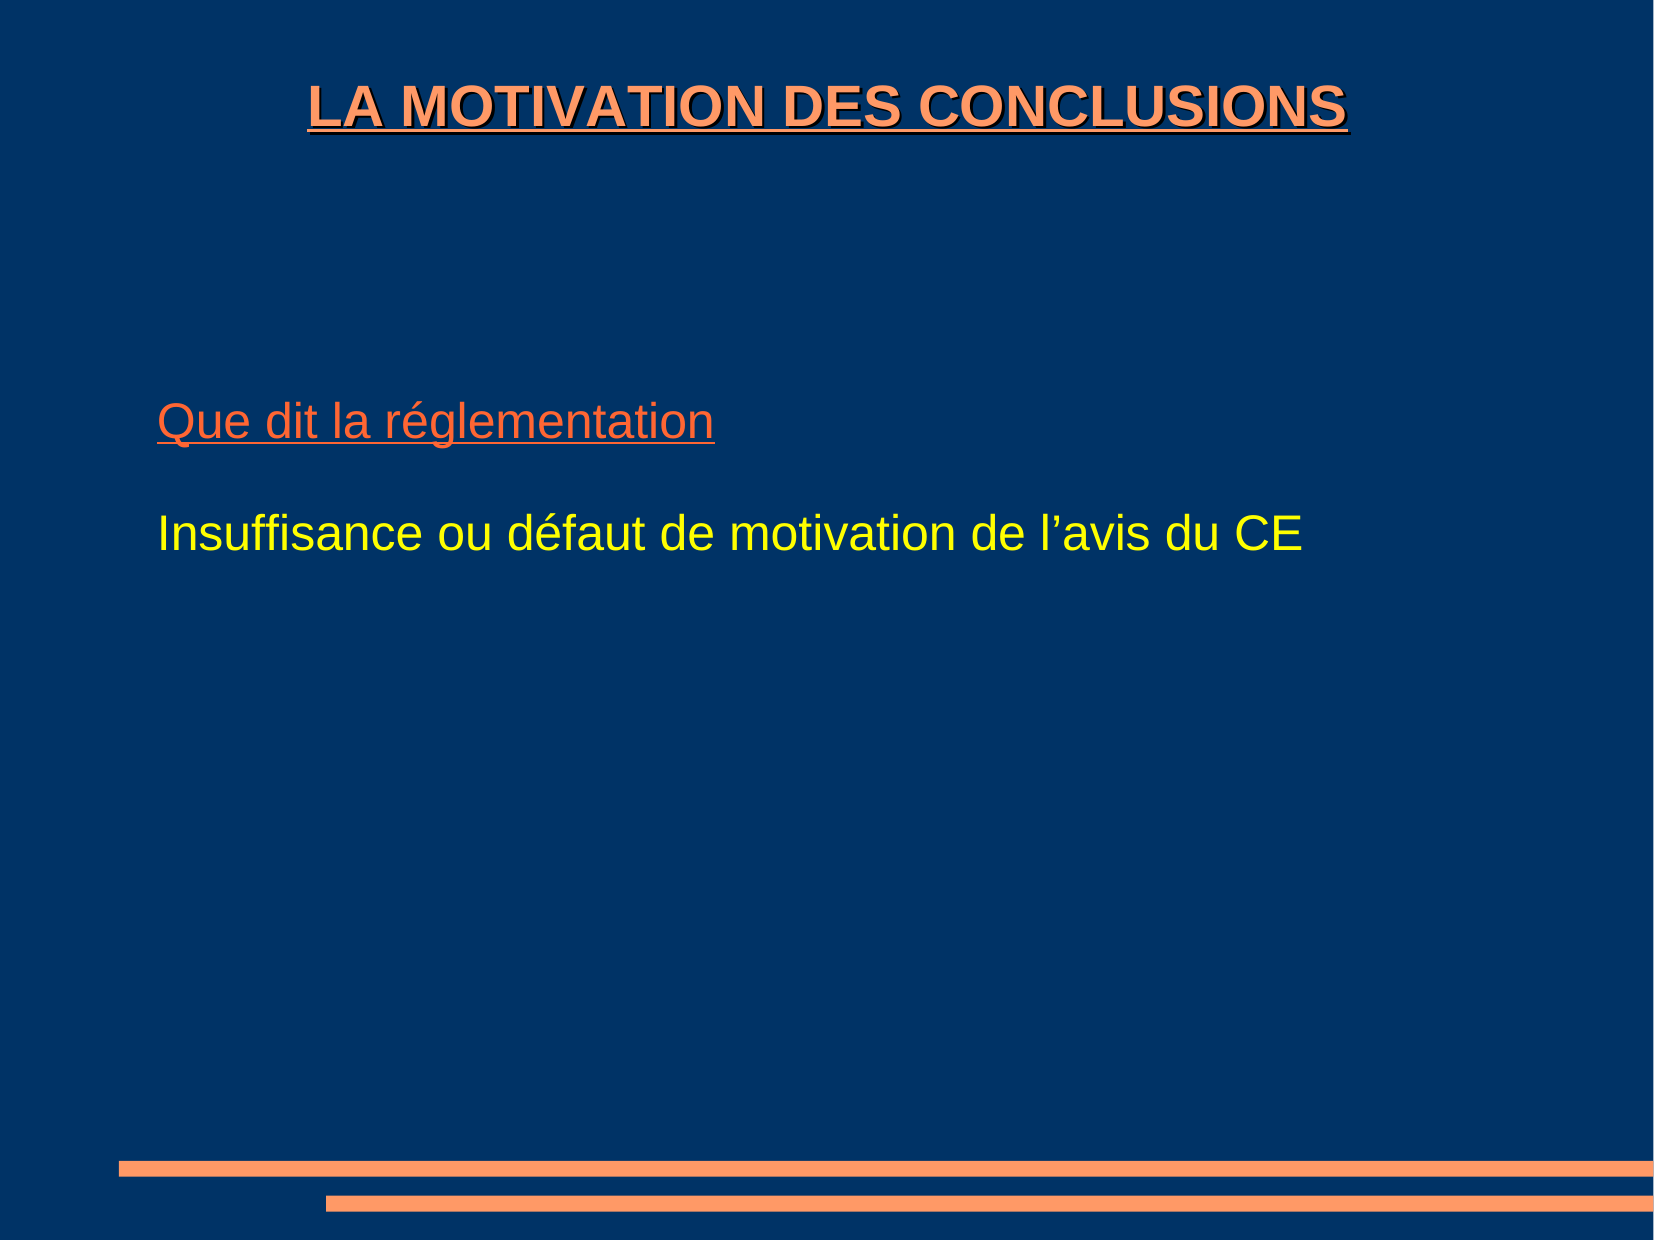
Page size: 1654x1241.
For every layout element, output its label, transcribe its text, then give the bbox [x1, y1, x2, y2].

title LA MOTIVATION DES CONCLUSIONS [121, 46, 1534, 166]
subtitle Que dit la réglementation Insuffisance ou défaut de motivation de l’avis du CE [121, 212, 1561, 1132]
